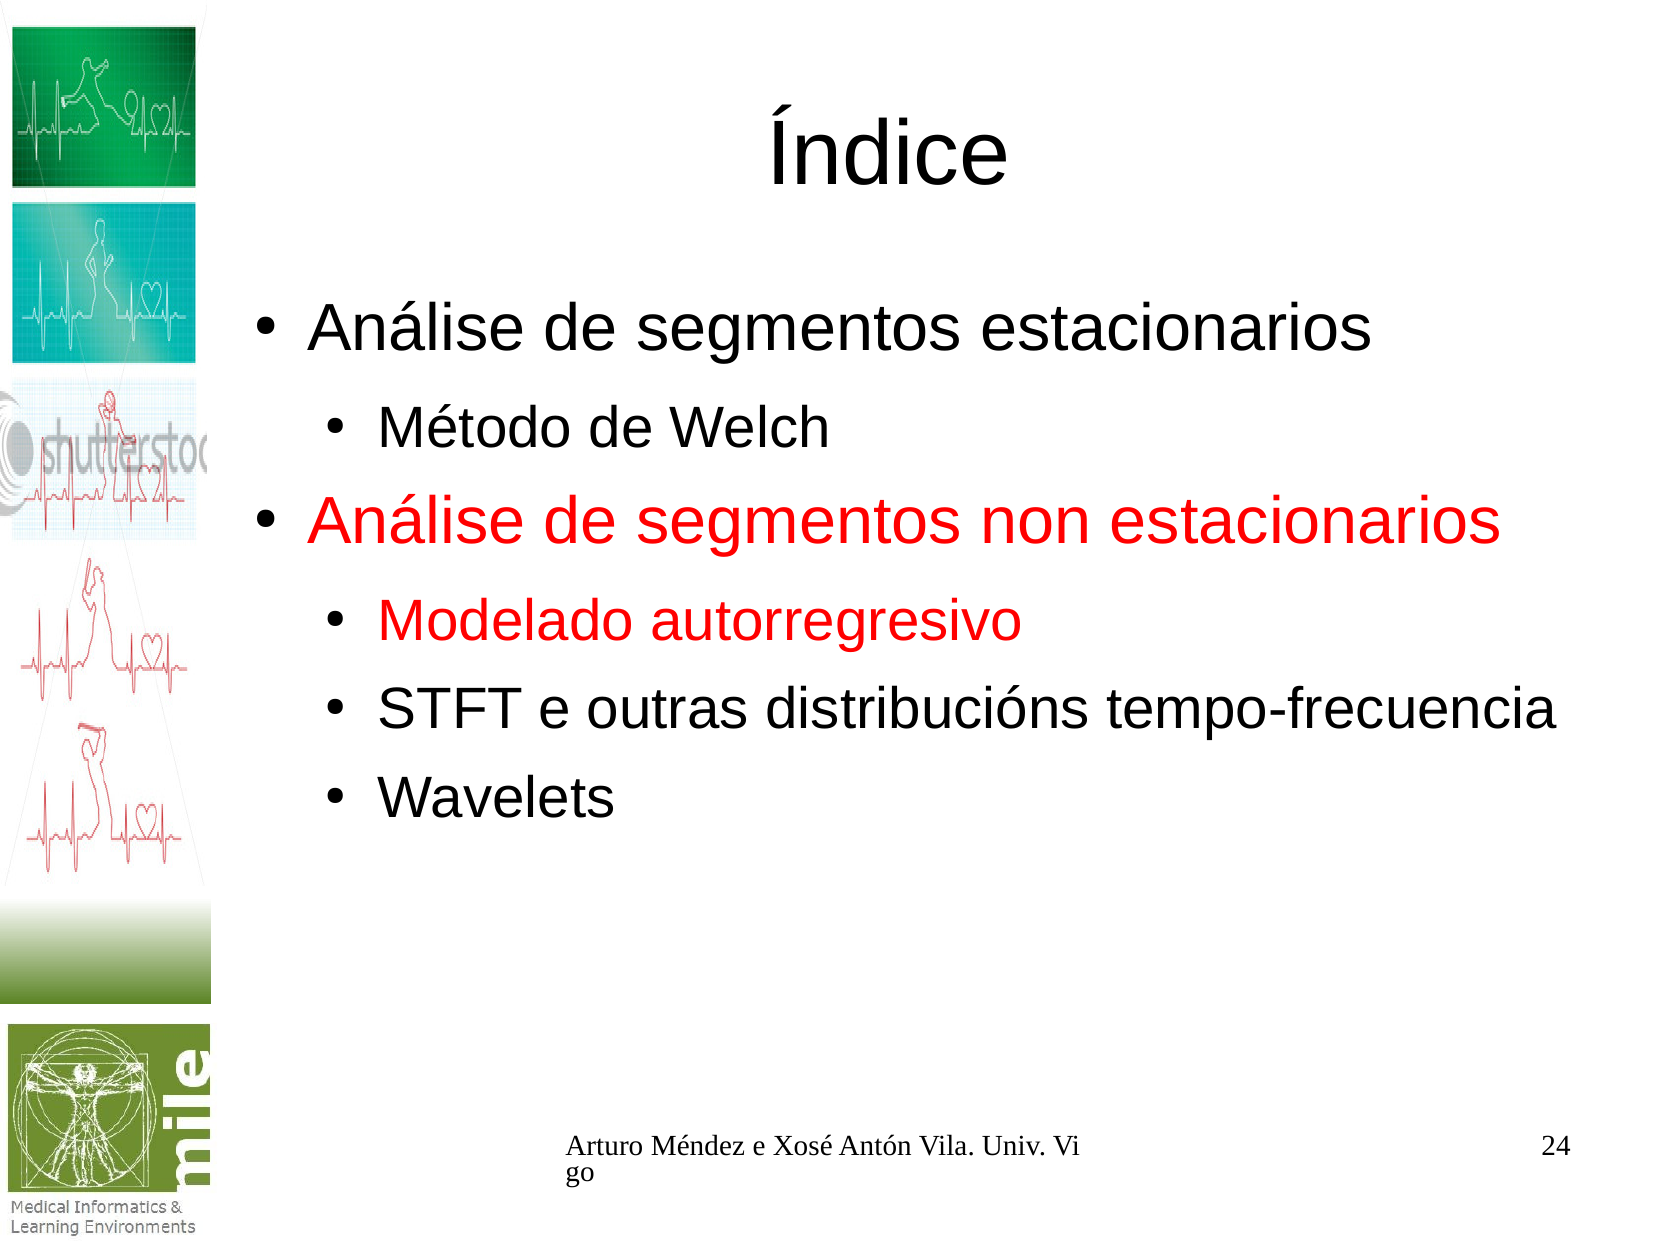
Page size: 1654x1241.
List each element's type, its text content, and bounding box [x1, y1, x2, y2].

picture [0, 1008, 228, 1241]
picture [0, 0, 207, 886]
title Índice [206, 49, 1571, 257]
list Análise de segmentos estacionarios Método de Welch Análise de segmentos non estacionarios Modelado autorregresivo STFT e outras distribucións tempo-frecuencia Wavelets [236, 290, 1571, 1109]
